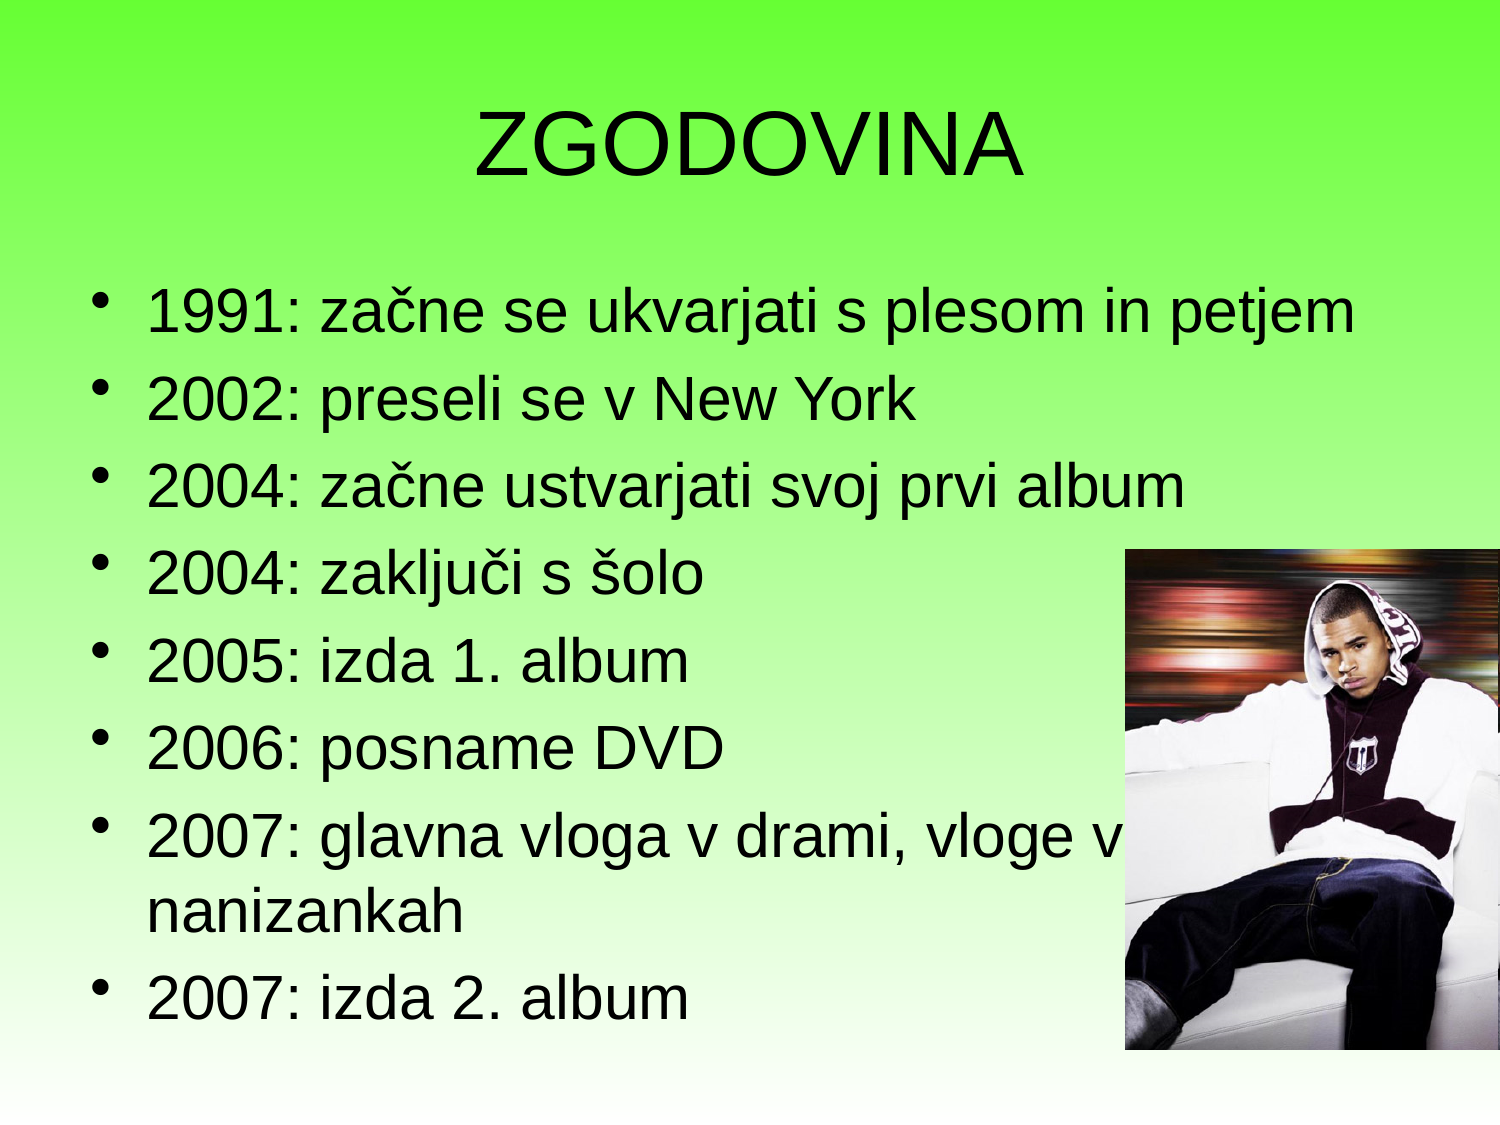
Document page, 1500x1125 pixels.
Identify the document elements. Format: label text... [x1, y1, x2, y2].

picture [1125, 549, 1500, 1050]
title ZGODOVINA [75, 45, 1425, 233]
list 1991: začne se ukvarjati s plesom in petjem 2002: preseli se v New York 2004: začne ustvarjati svoj prvi album 2004: zaključi s šolo 2005: izda 1. album 2006: posname DVD 2007: glavna vloga v drami, vloge v nanizankah 2007: izda 2. album [75, 262, 1425, 1005]
